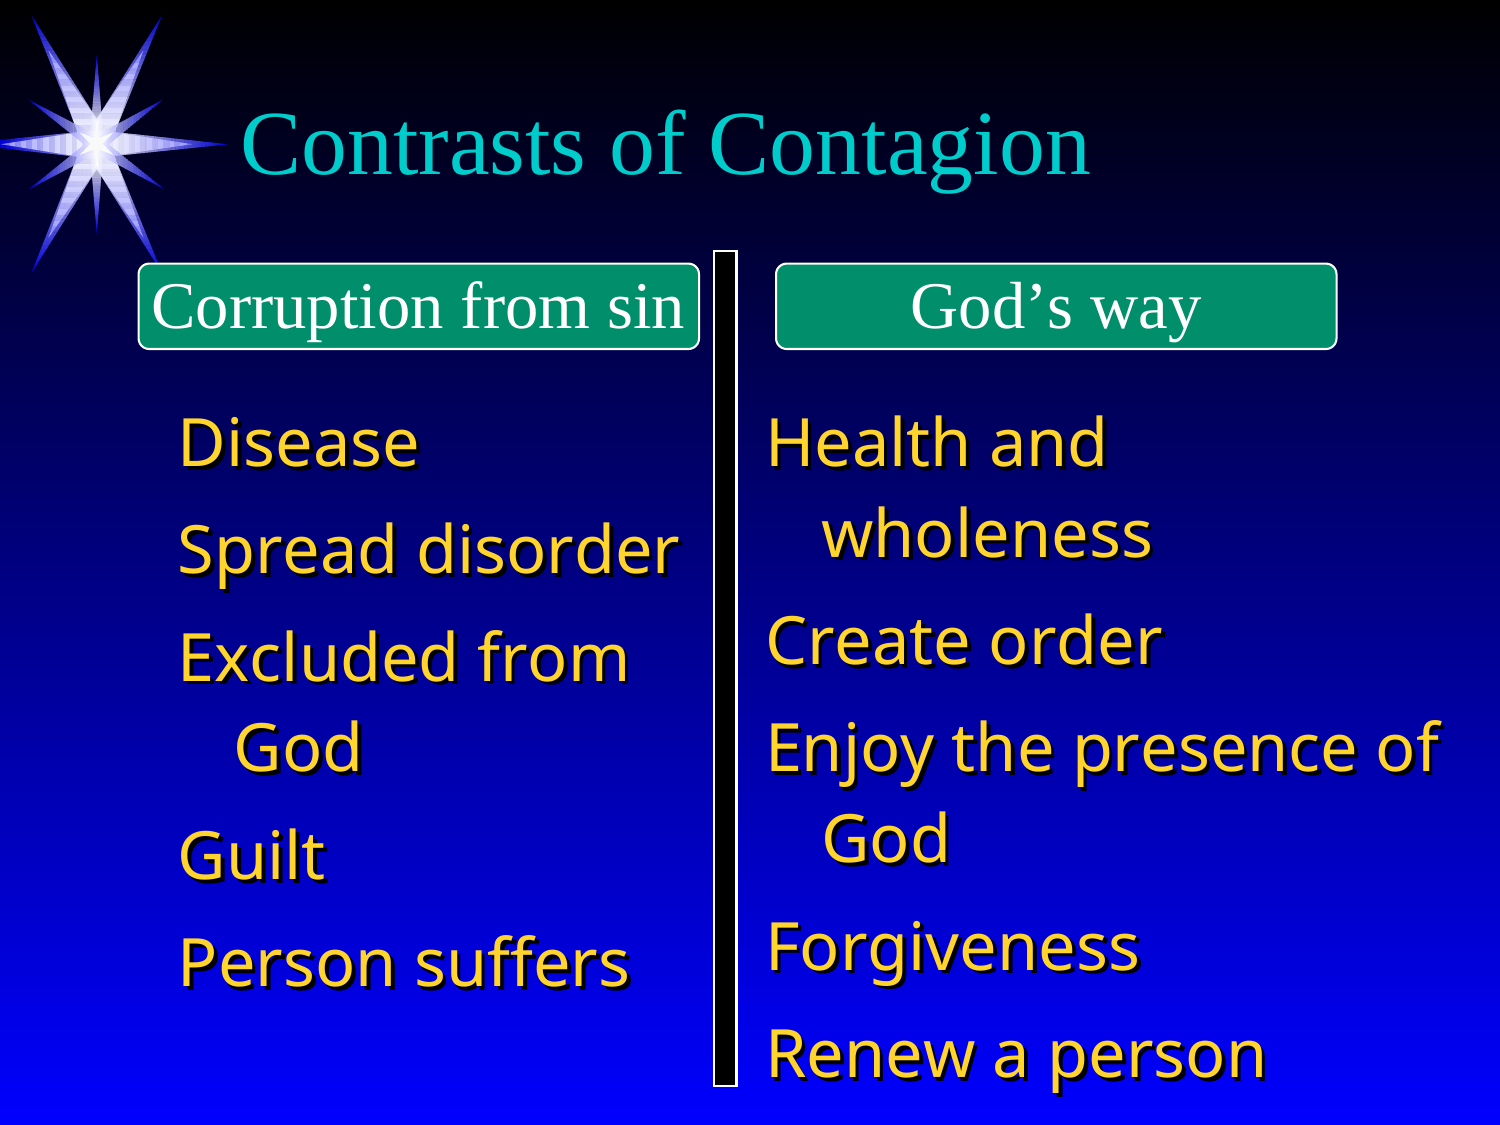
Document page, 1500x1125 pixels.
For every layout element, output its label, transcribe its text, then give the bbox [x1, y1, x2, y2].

text_box Corruption from sin [138, 263, 700, 350]
text_box God’s way [776, 263, 1337, 350]
text_box [713, 251, 737, 1087]
list Disease Spread disorder Excluded from God Guilt Person suffers [737, 387, 744, 1051]
list Disease Spread disorder Excluded from God Guilt Person suffers [162, 387, 713, 1051]
title Contrasts of Contagion [225, 81, 1435, 207]
list Health and wholeness Create order Enjoy the presence of God Forgiveness Renew a person [749, 387, 1463, 1051]
